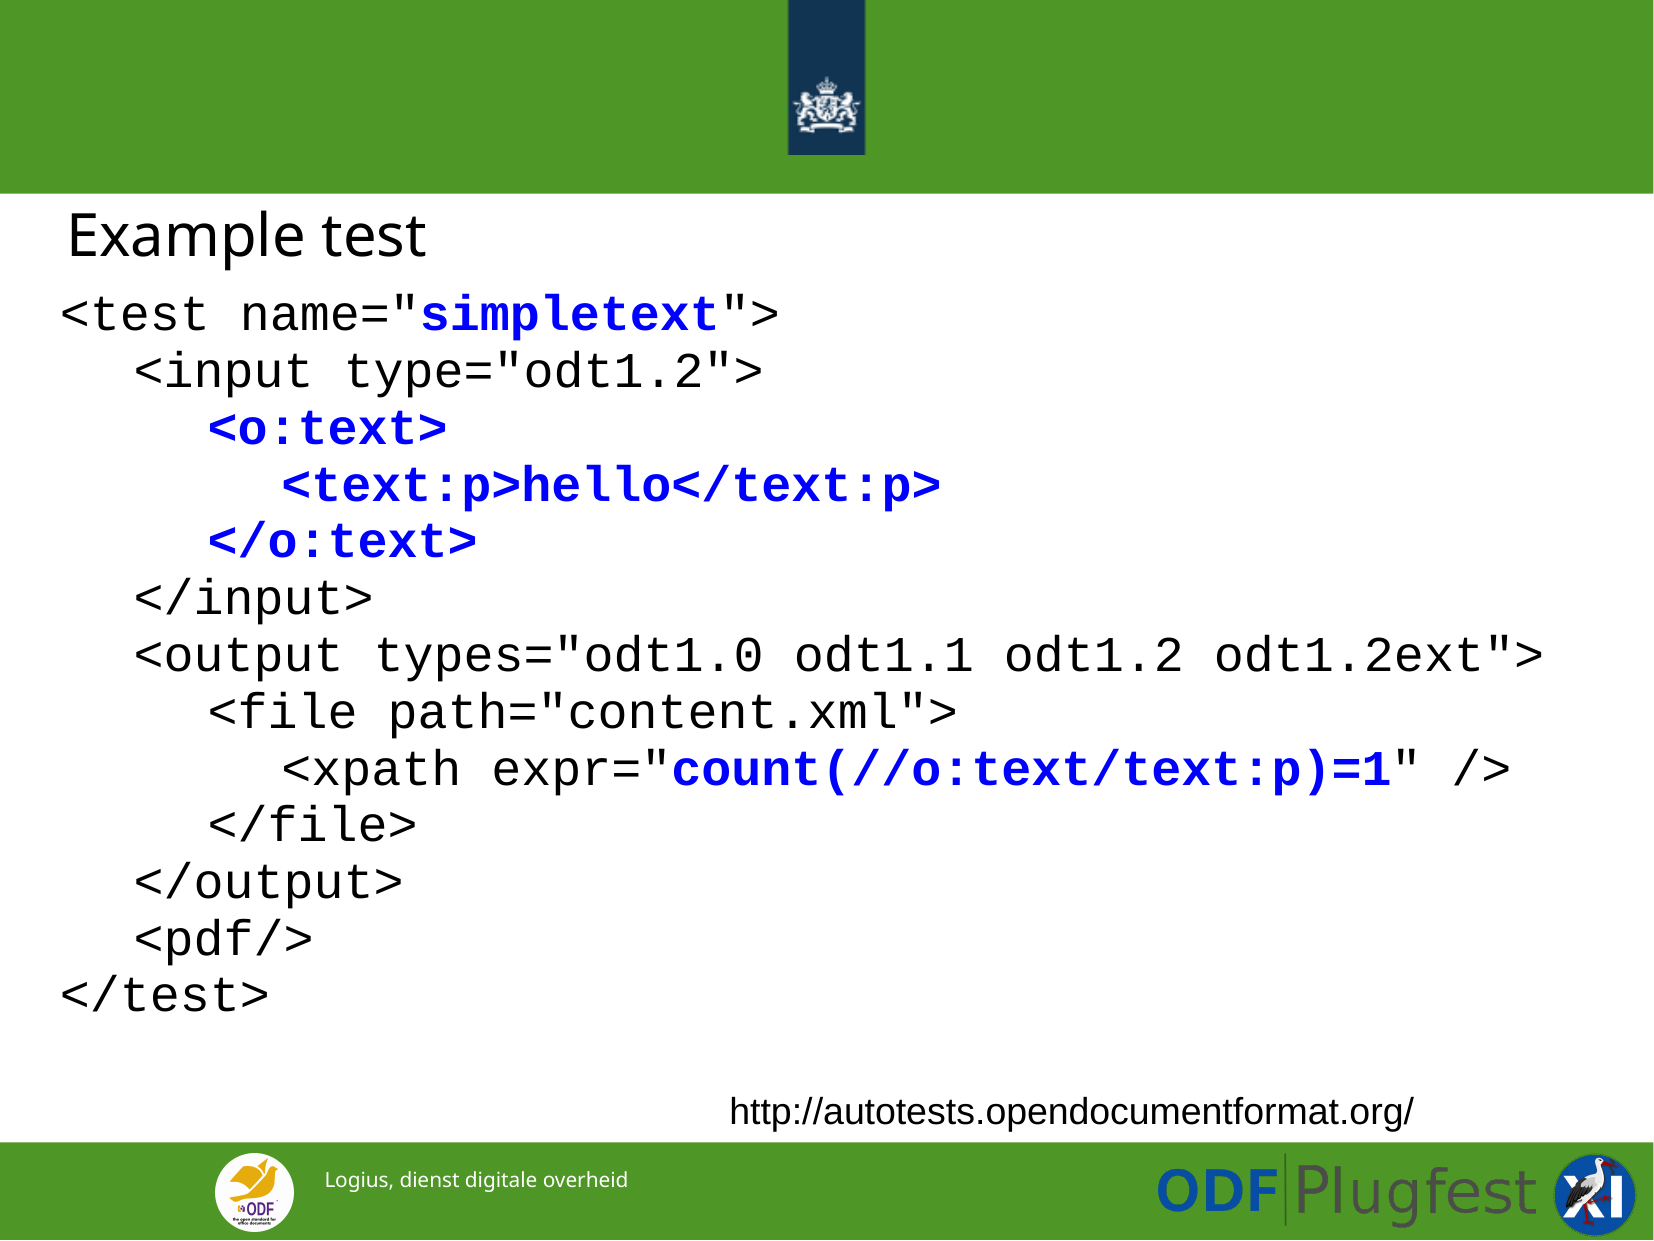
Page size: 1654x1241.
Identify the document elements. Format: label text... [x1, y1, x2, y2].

picture [215, 1156, 294, 1232]
title Example test [66, 181, 1486, 225]
text_box <test name="simpletext"> <input type="odt1.2"> <o:text> <text:p>hello</text:p> </o:text> </input> <output types="odt1.0 odt1.1 odt1.2 odt1.2ext"> <file path="content.xml"> <xpath expr="count(//o:text/text:p)=1" /> </file> </output> <pdf/> </test> [45, 225, 1621, 1156]
text_box http://autotests.opendocumentformat.org/ [714, 1083, 1430, 1140]
picture [1158, 1153, 1654, 1237]
picture [0, 0, 1654, 155]
